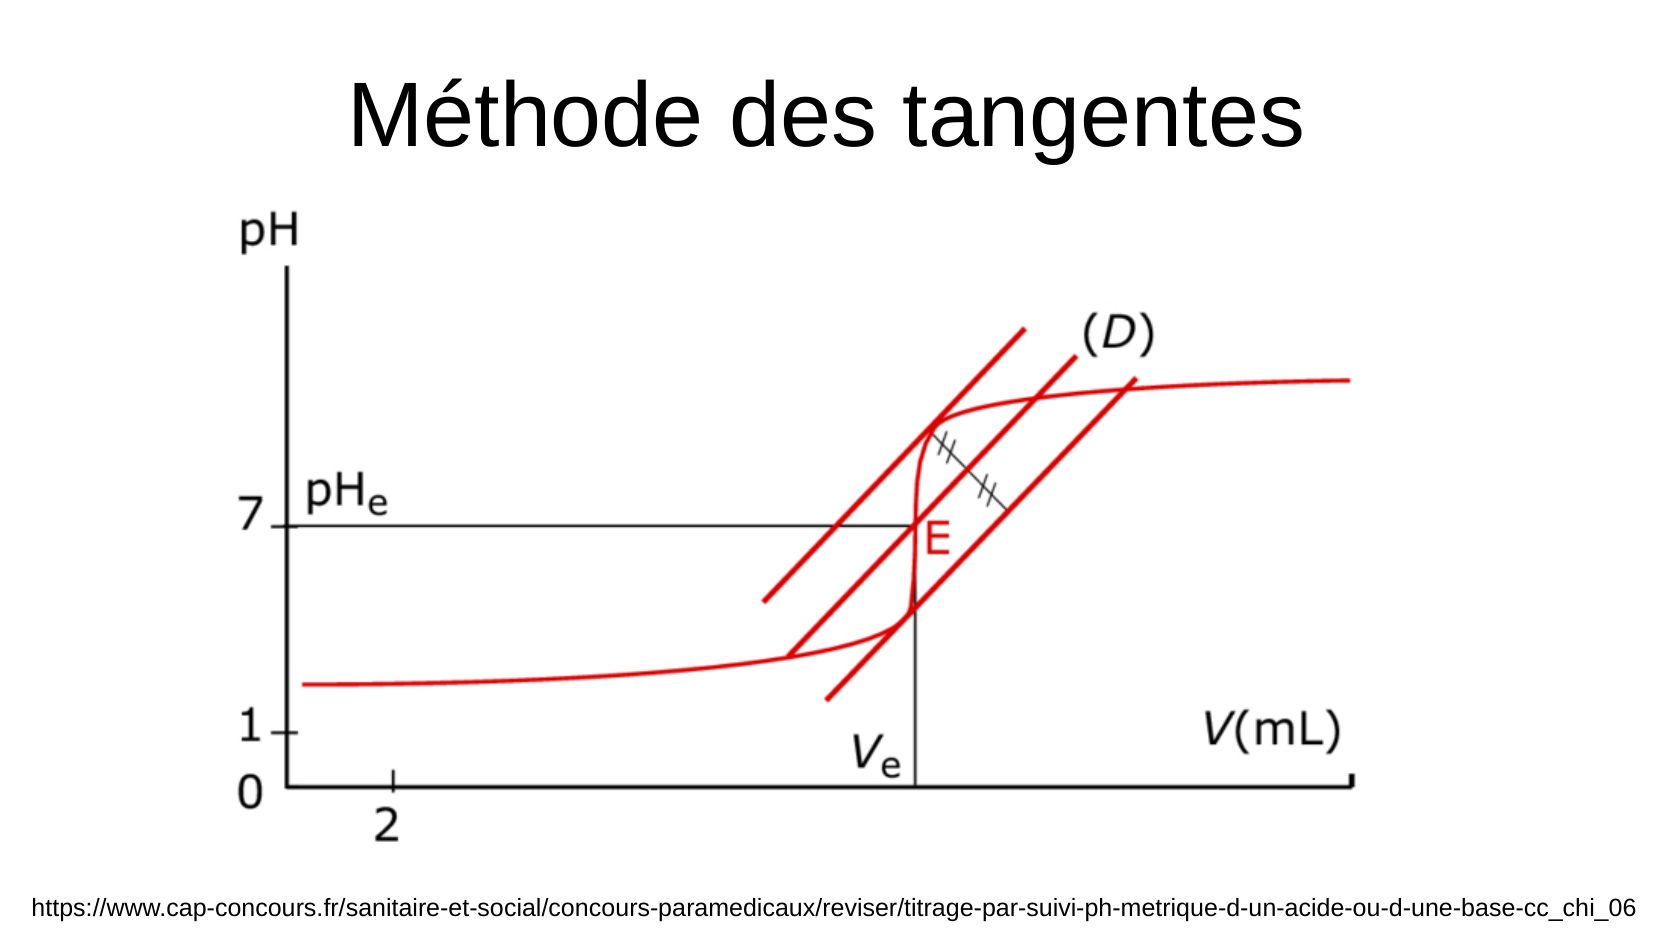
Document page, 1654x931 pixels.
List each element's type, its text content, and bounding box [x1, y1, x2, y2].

picture [236, 205, 1359, 851]
text_box https://www.cap-concours.fr/sanitaire-et-social/concours-paramedicaux/reviser/titrage-par-suivi-ph-metrique-d-un-acide-ou-d-une-base-cc_chi_06 [16, 885, 1654, 931]
title Méthode des tangentes [82, 37, 1571, 193]
